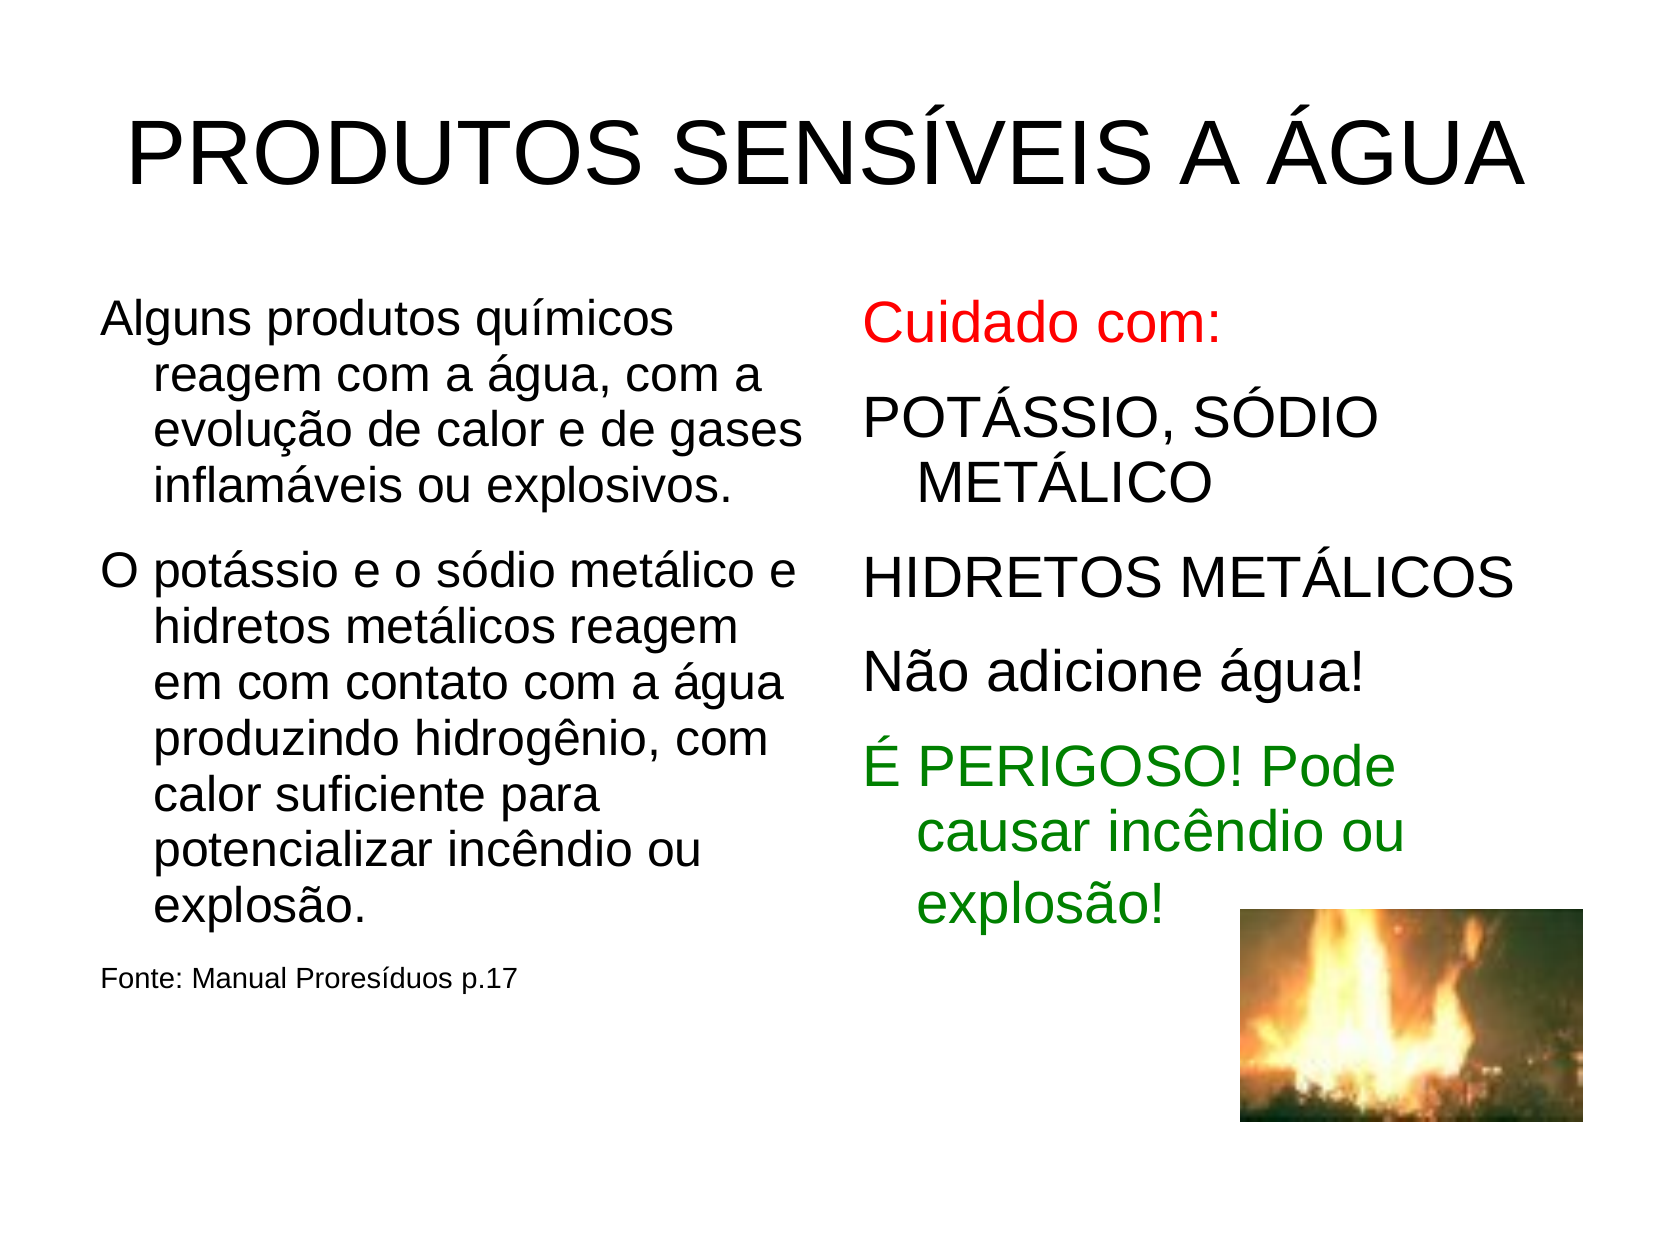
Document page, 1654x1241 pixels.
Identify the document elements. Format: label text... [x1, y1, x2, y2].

list Cuidado com: POTÁSSIO, SÓDIO METÁLICO HIDRETOS METÁLICOS Não adicione água! É PERIGOSO! Pode causar incêndio ou explosão! [845, 290, 1572, 1109]
list Alguns produtos químicos reagem com a água, com a evolução de calor e de gases inflamáveis ou explosivos. O potássio e o sódio metálico e hidretos metálicos reagem em com contato com a água produzindo hidrogênio, com calor suficiente para potencializar incêndio ou explosão. Fonte: Manual Proresíduos p.17 [82, 290, 809, 1094]
picture [1240, 909, 1583, 1123]
title PRODUTOS SENSÍVEIS A ÁGUA [82, 49, 1571, 257]
